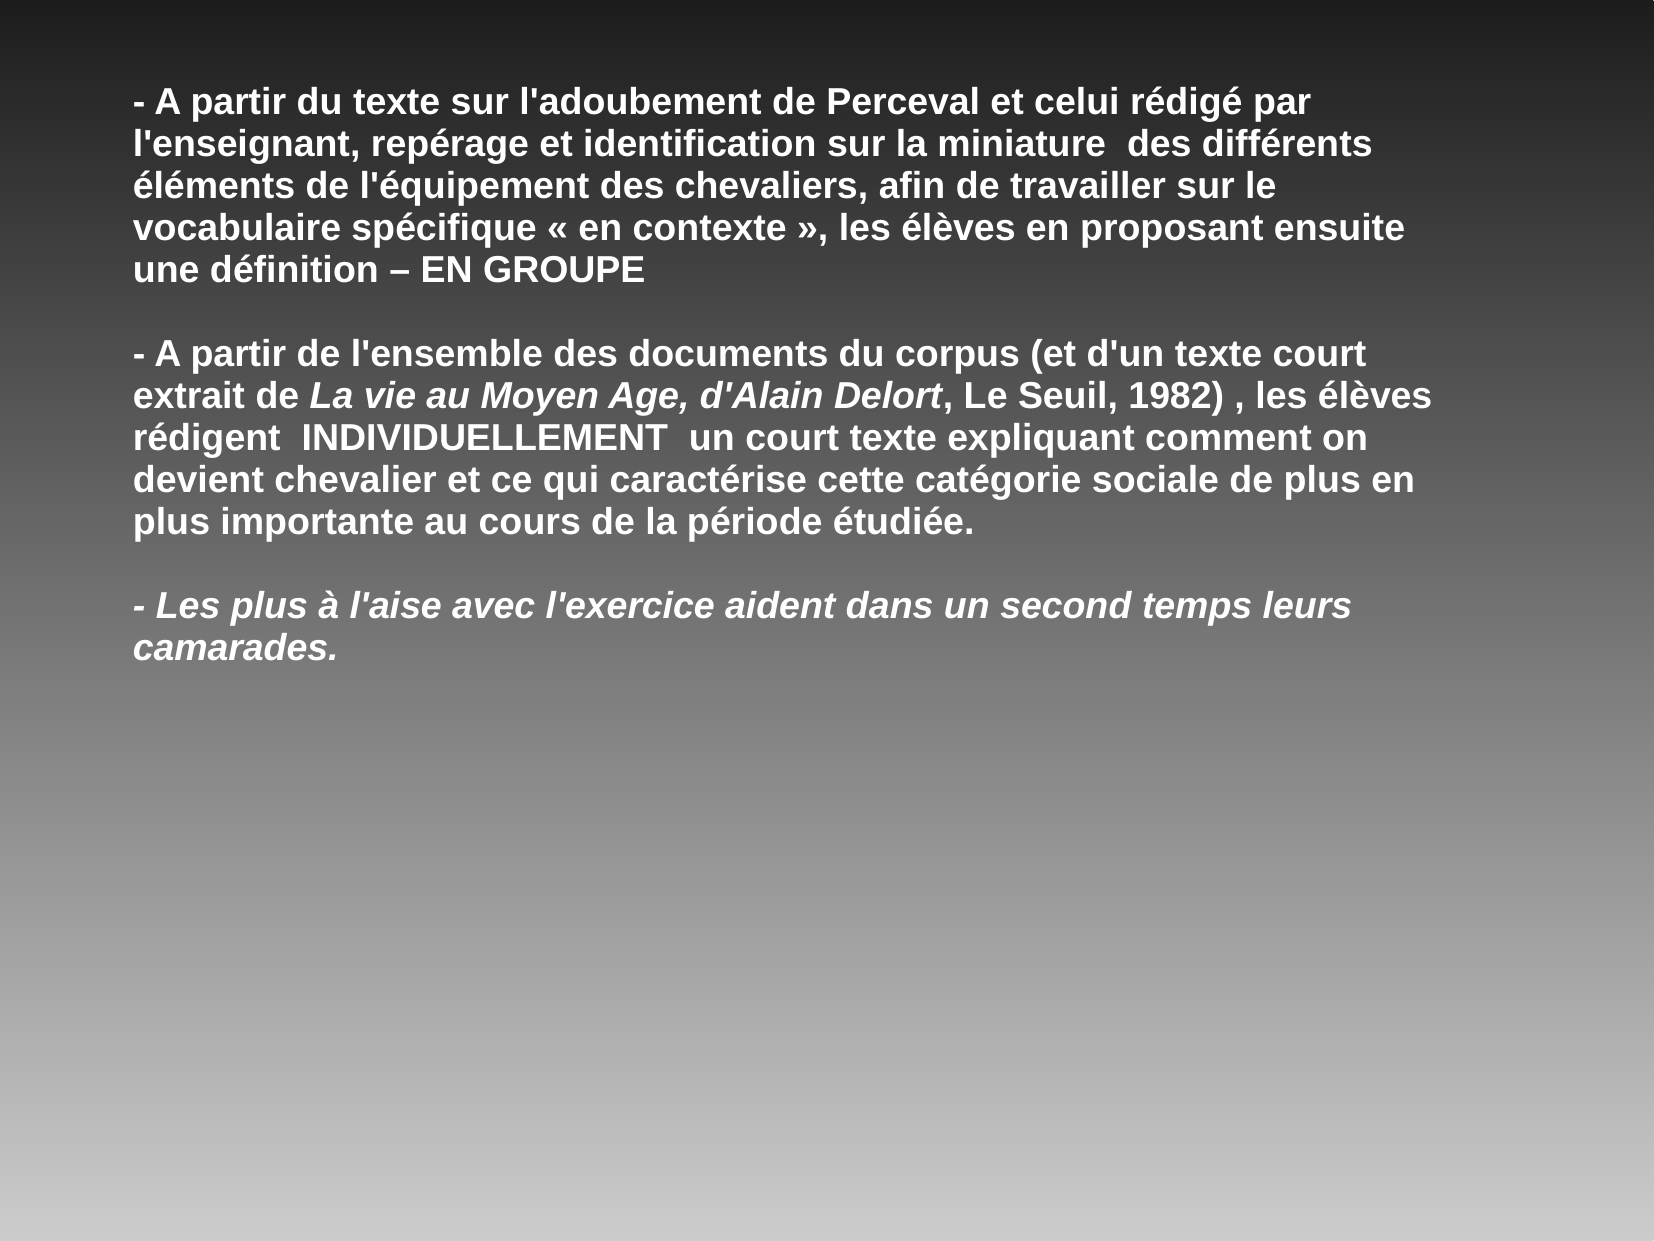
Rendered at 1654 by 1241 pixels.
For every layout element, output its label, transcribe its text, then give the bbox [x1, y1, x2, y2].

text_box - A partir du texte sur l'adoubement de Perceval et celui rédigé par l'enseignant, repérage et identification sur la miniature des différents éléments de l'équipement des chevaliers, afin de travailler sur le vocabulaire spécifique « en contexte », les élèves en proposant ensuite une définition – EN GROUPE - A partir de l'ensemble des documents du corpus (et d'un texte court extrait de La vie au Moyen Age, d'Alain Delort, Le Seuil, 1982) , les élèves rédigent INDIVIDUELLEMENT un court texte expliquant comment on devient chevalier et ce qui caractérise cette catégorie sociale de plus en plus importante au cours de la période étudiée. - Les plus à l'aise avec l'exercice aident dans un second temps leurs camarades. [118, 73, 1471, 934]
